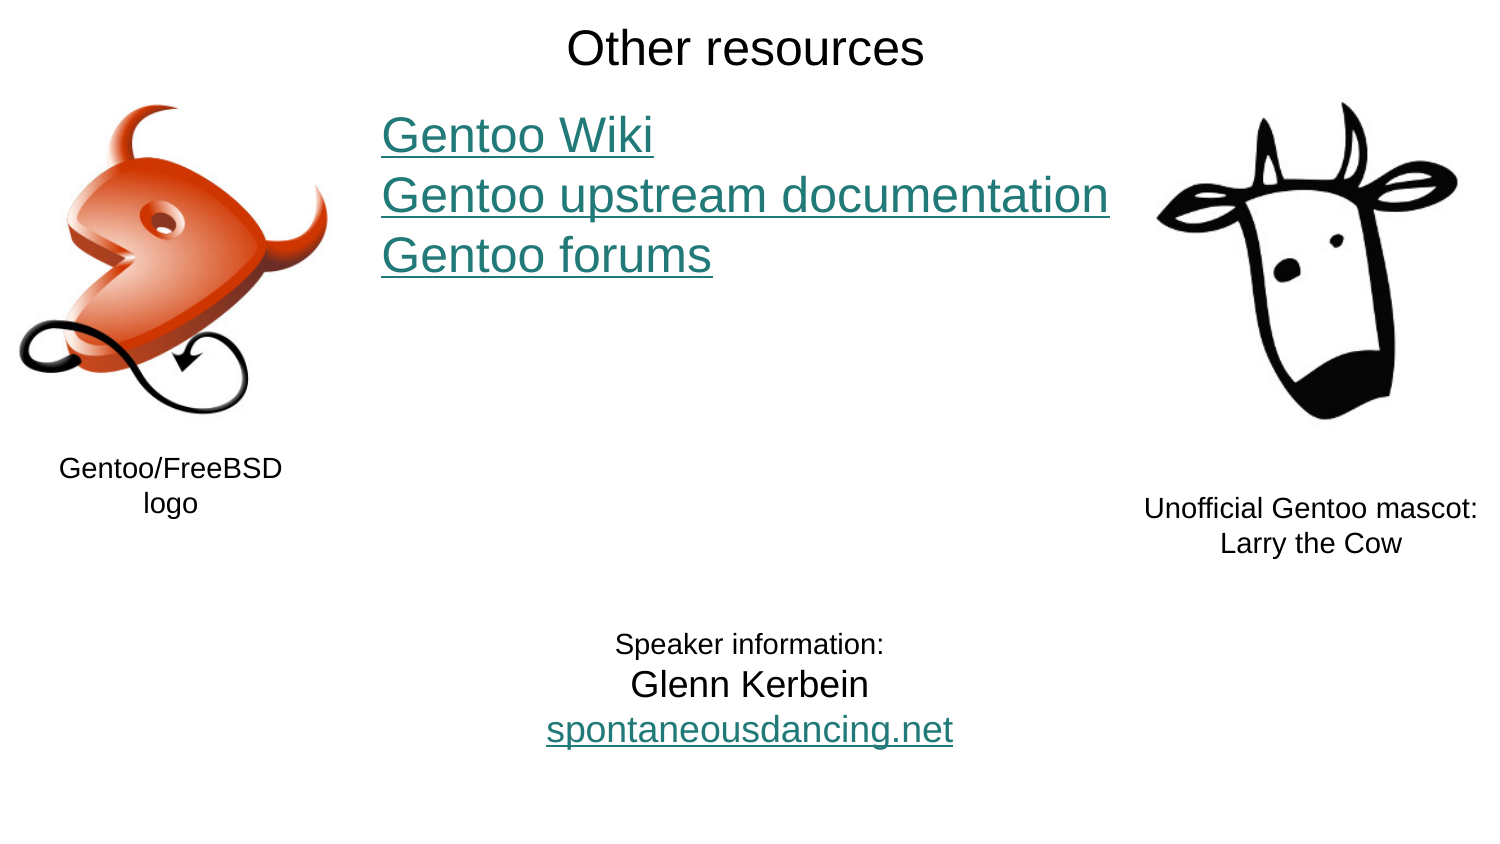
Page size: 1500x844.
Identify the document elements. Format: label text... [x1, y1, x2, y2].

text_box Speaker information: Glenn Kerbein spontaneousdancing.net [0, 610, 1500, 844]
text_box Other resources [551, 0, 949, 87]
text_box Gentoo/FreeBSD logo [20, 434, 322, 532]
picture [0, 87, 342, 430]
text_box Gentoo Wiki Gentoo upstream documentation Gentoo forums [366, 87, 1114, 295]
text_box Unofficial Gentoo mascot: Larry the Cow [1122, 474, 1500, 571]
picture [1114, 87, 1500, 435]
